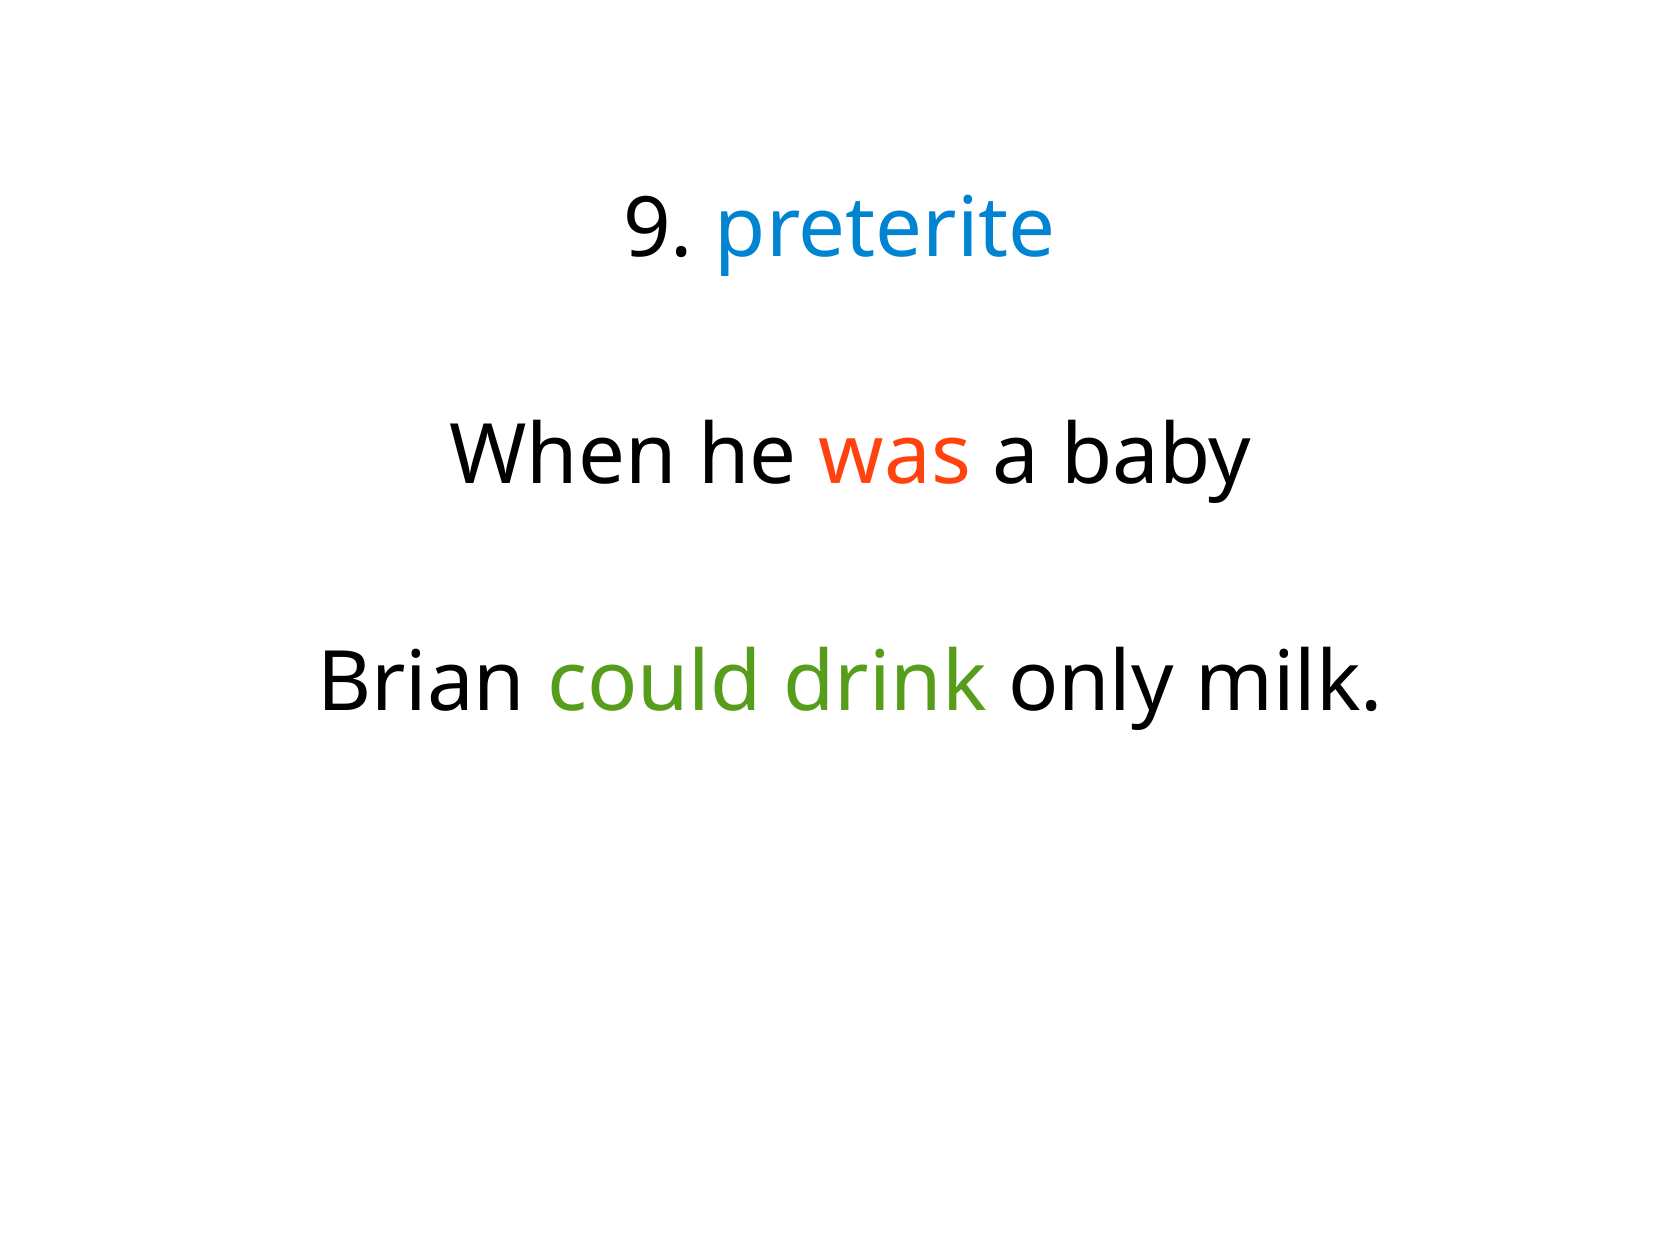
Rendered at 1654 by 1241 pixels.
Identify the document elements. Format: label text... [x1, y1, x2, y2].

text_box 9. preterite When he was a baby Brian could drink only milk. [59, 35, 1642, 1225]
